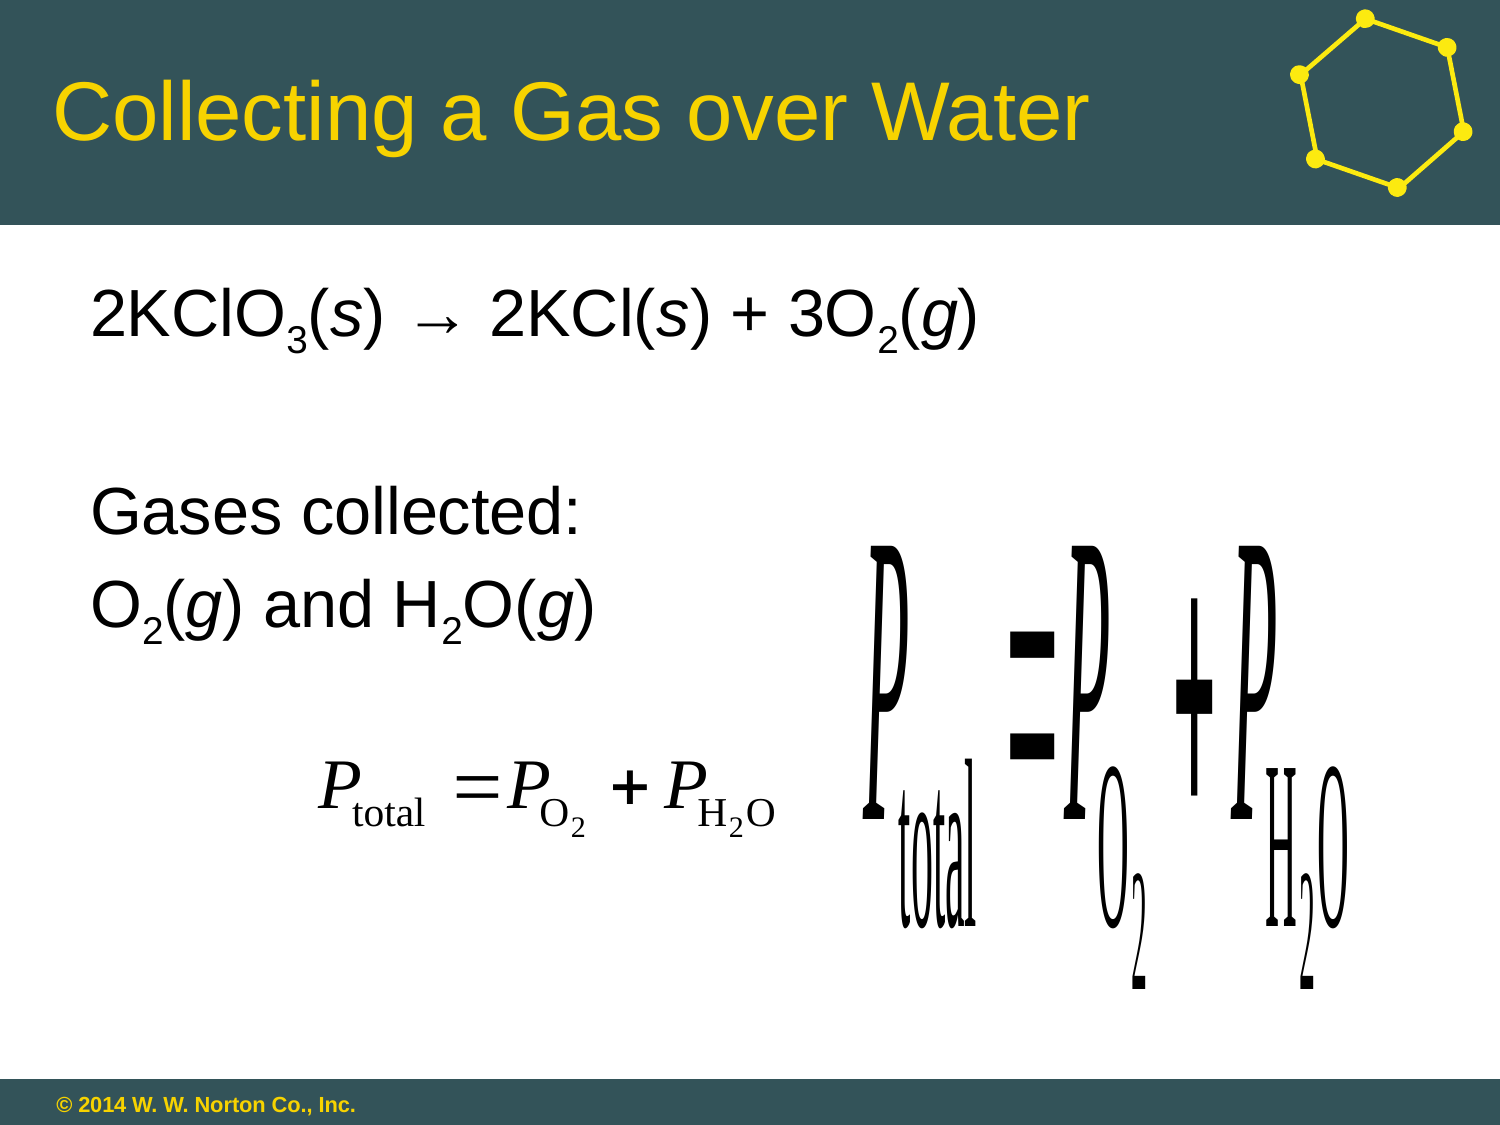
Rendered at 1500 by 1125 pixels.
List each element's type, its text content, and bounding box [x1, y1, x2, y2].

chart [849, 401, 1364, 1063]
list 2KClO3(s) → 2KCl(s) + 3O2(g) Gases collected: O2(g) and H2O(g) [75, 262, 1425, 663]
chart [305, 737, 790, 850]
title Collecting a Gas over Water [37, 19, 1118, 195]
